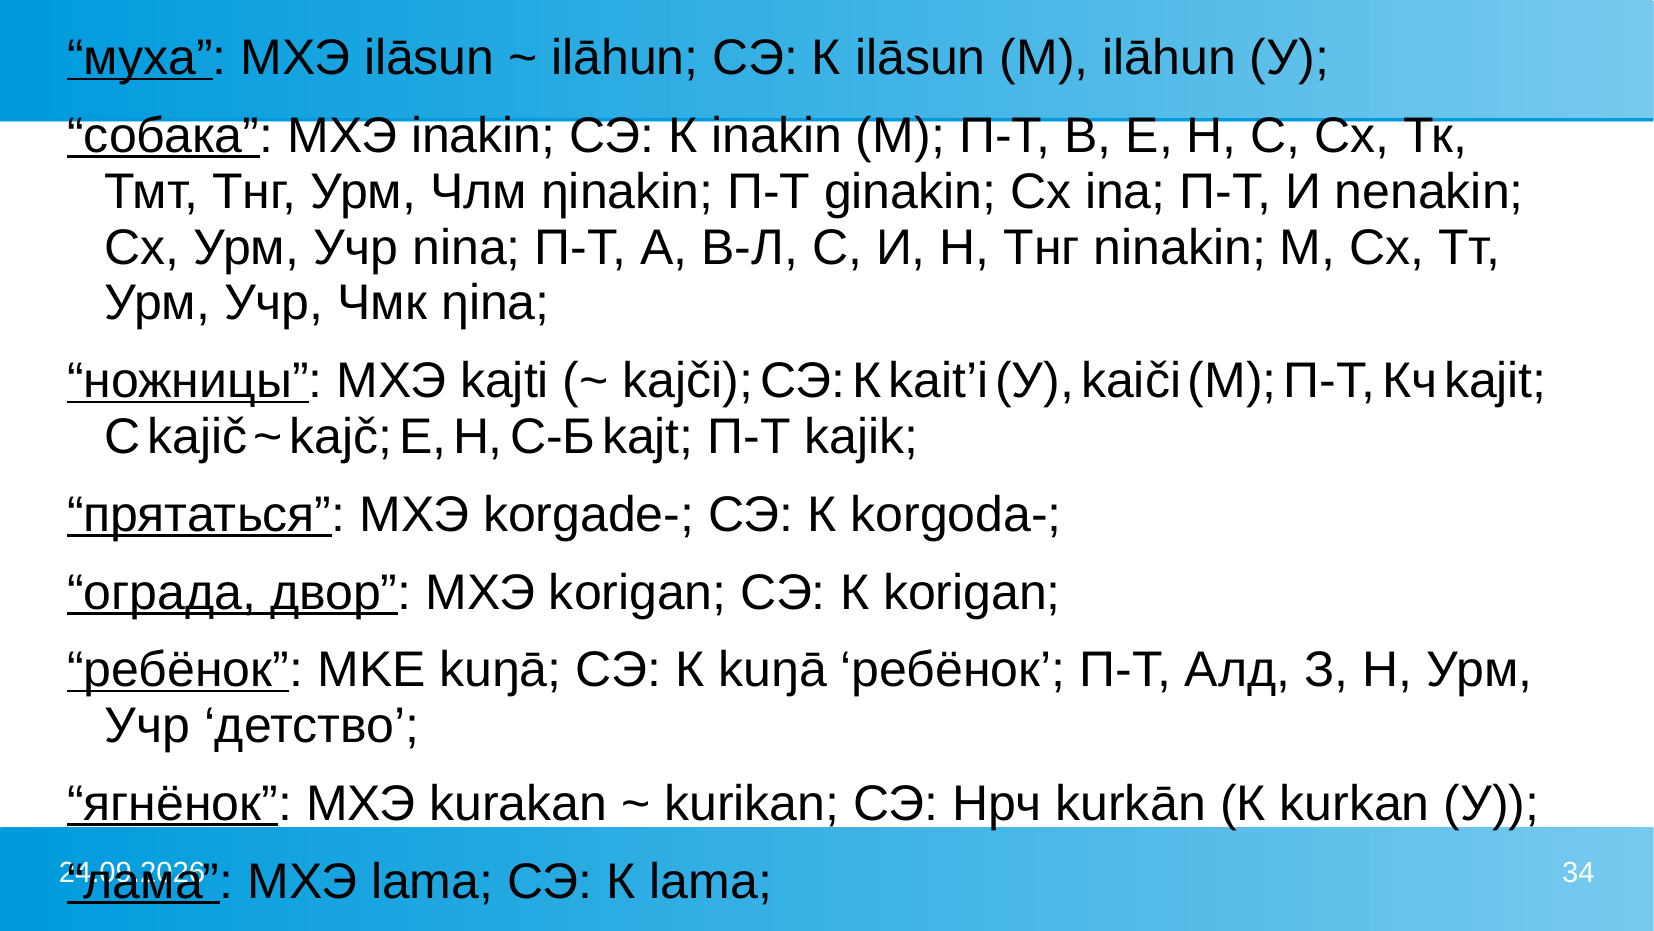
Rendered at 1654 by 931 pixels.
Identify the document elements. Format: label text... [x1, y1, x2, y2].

list “муха”: МХЭ ilāsun ~ ilāhun; СЭ: К ilāsun (М), ilāhun (У); “собака”: МХЭ inakin; СЭ: К inakin (М); П-Т, В, Е, Н, С, Сх, Тк, Тмт, Тнг, Урм, Члм ƞinakin; П-Т ginakin; Сх ina; П-Т, И nenakin; Сх, Урм, Учр nina; П-Т, А, В-Л, С, И, Н, Тнг ninakin; М, Сх, Тт, Урм, Учр, Чмк ƞina; “ножницы”: МХЭ kajti (~ kajči); СЭ: К kait’i (У), kaiči (М); П-Т, Кч kajit; С kajič ~ kajč; Е, Н, С-Б kajt; П-Т kajik; “прятаться”: МХЭ korgade-; СЭ: К korgoda-; “ограда, двор”: МХЭ korigan; СЭ: К korigan; “ребёнок”: MKE kuŋā; СЭ: К kuŋā ‘ребёнок’; П-Т, Алд, З, Н, Урм, Учр ‘детство’; “ягнёнок”: МХЭ kurakan ~ kurikan; СЭ: Нрч kurkān (К kurkan (У)); “лама”: МХЭ lama; СЭ: К lama; [29, 29, 1565, 621]
